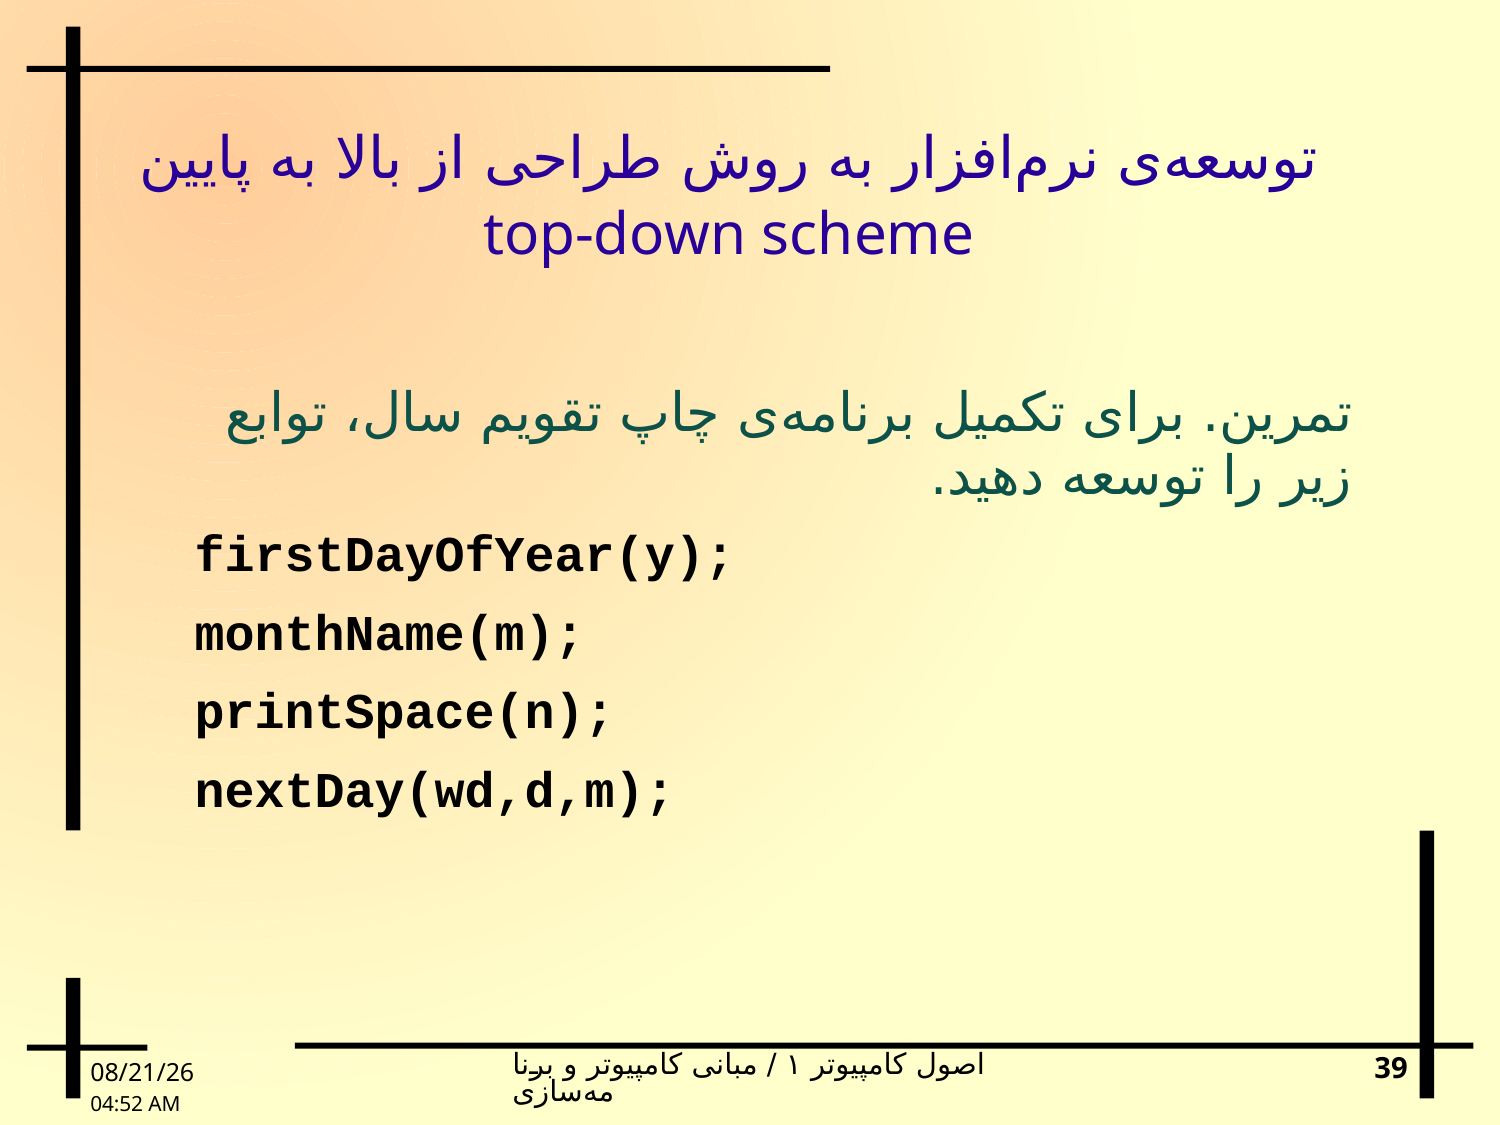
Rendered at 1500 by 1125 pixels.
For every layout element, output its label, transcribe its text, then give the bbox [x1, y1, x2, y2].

list تمرین. برای تکمیل برنامه‌ی چاپ تقویم سال، توابع زیر را توسعه دهید. firstDayOfYear(y); monthName(m); printSpace(n); nextDay(wd,d,m); [141, 381, 1406, 866]
title توسعه‌ی نرم‌افزار به روش طراحی از بالا به پایین top-down scheme [113, 102, 1344, 294]
